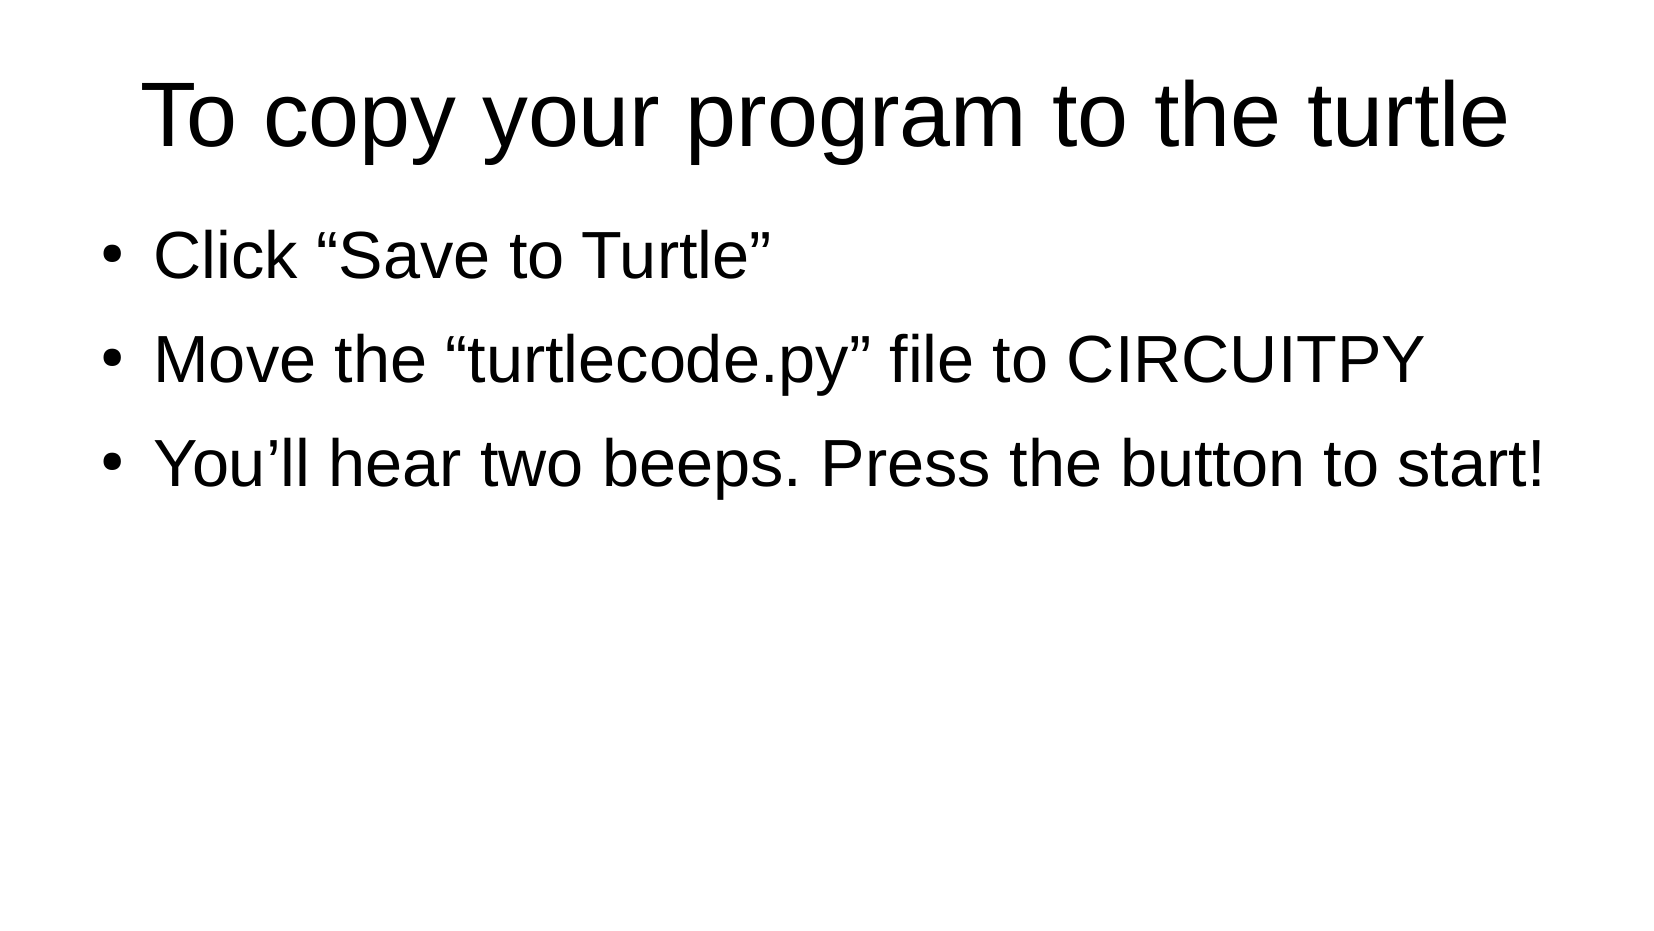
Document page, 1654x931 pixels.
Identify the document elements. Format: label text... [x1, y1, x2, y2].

title To copy your program to the turtle [82, 37, 1571, 193]
list Click “Save to Turtle” Move the “turtlecode.py” file to CIRCUITPY You’ll hear two beeps. Press the button to start! [82, 217, 1571, 758]
